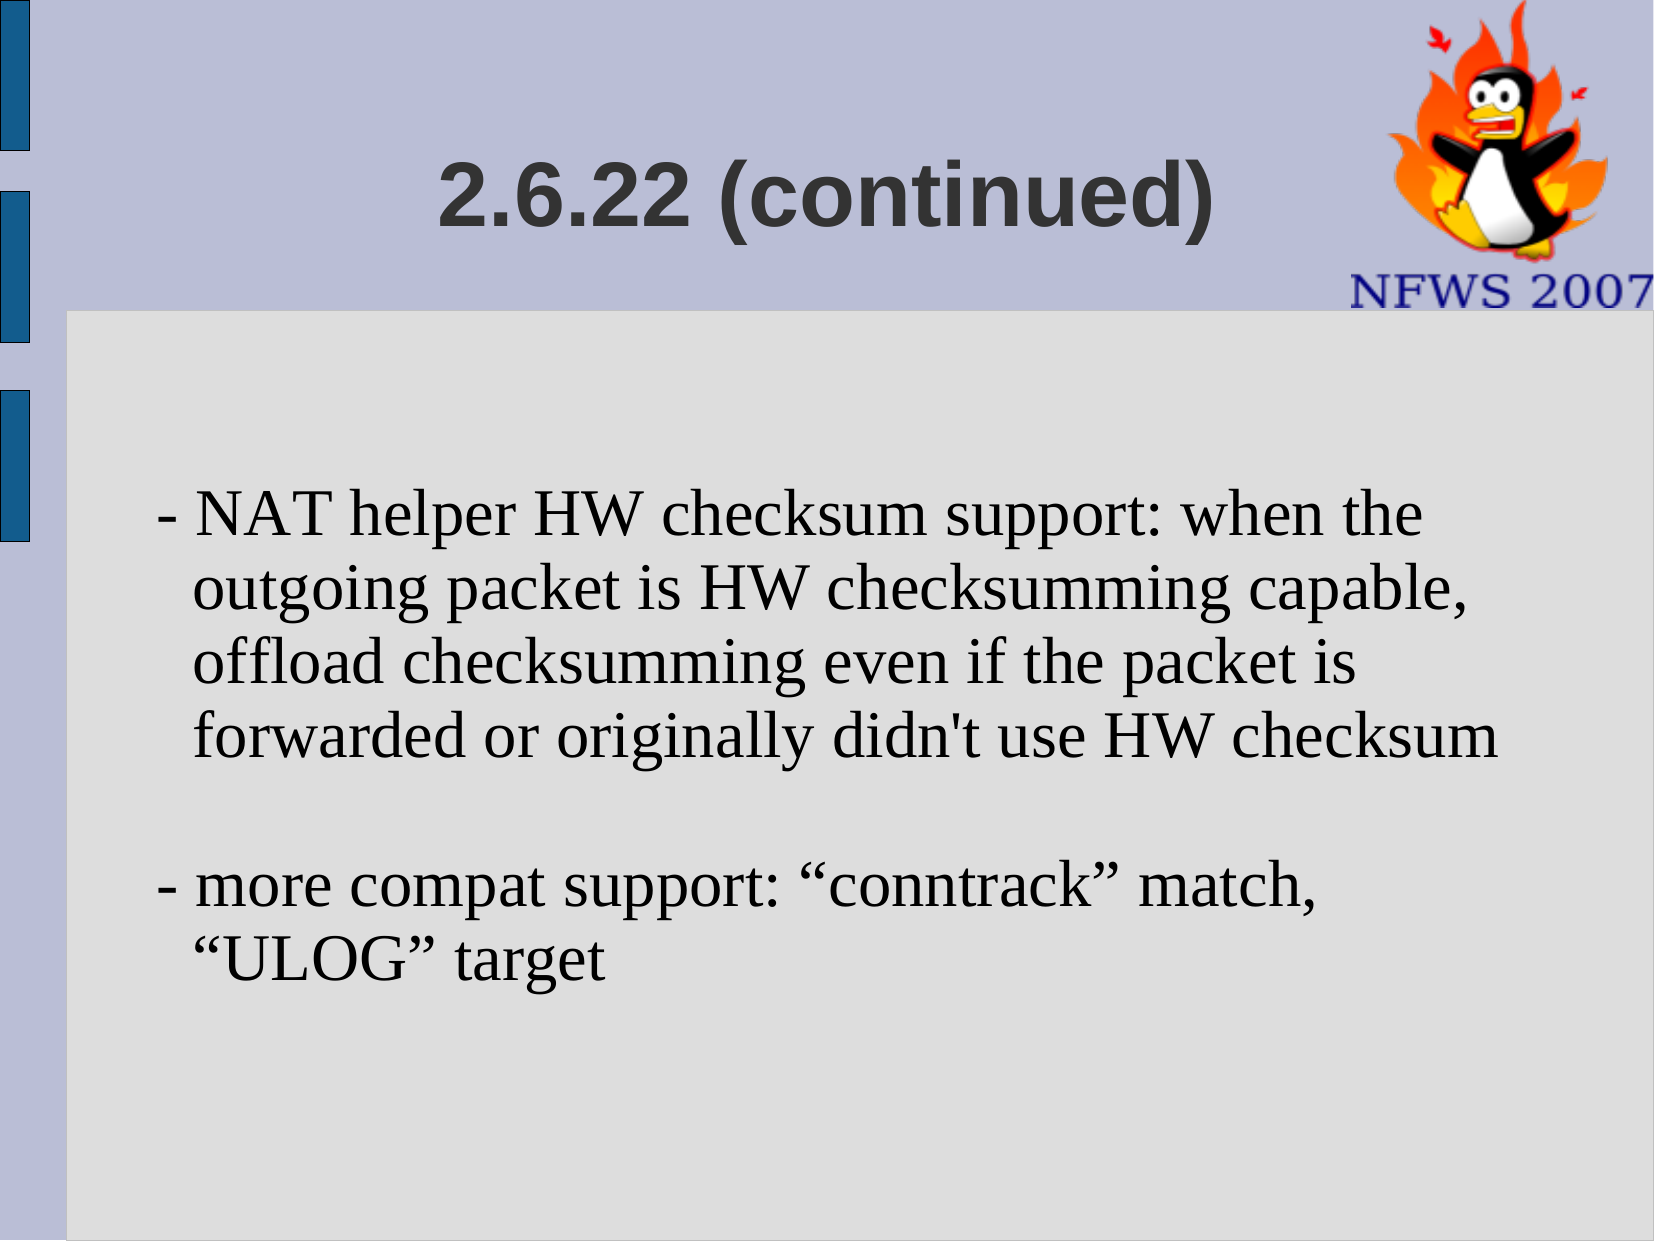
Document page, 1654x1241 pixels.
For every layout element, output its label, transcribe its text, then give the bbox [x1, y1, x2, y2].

subtitle - NAT helper HW checksum support: when the outgoing packet is HW checksumming capable, offload checksumming even if the packet is forwarded or originally didn't use HW checksum - more compat support: “conntrack” match, “ULOG” target [121, 352, 1534, 1119]
title 2.6.22 (continued) [121, 98, 1351, 291]
picture [1351, 0, 1654, 308]
